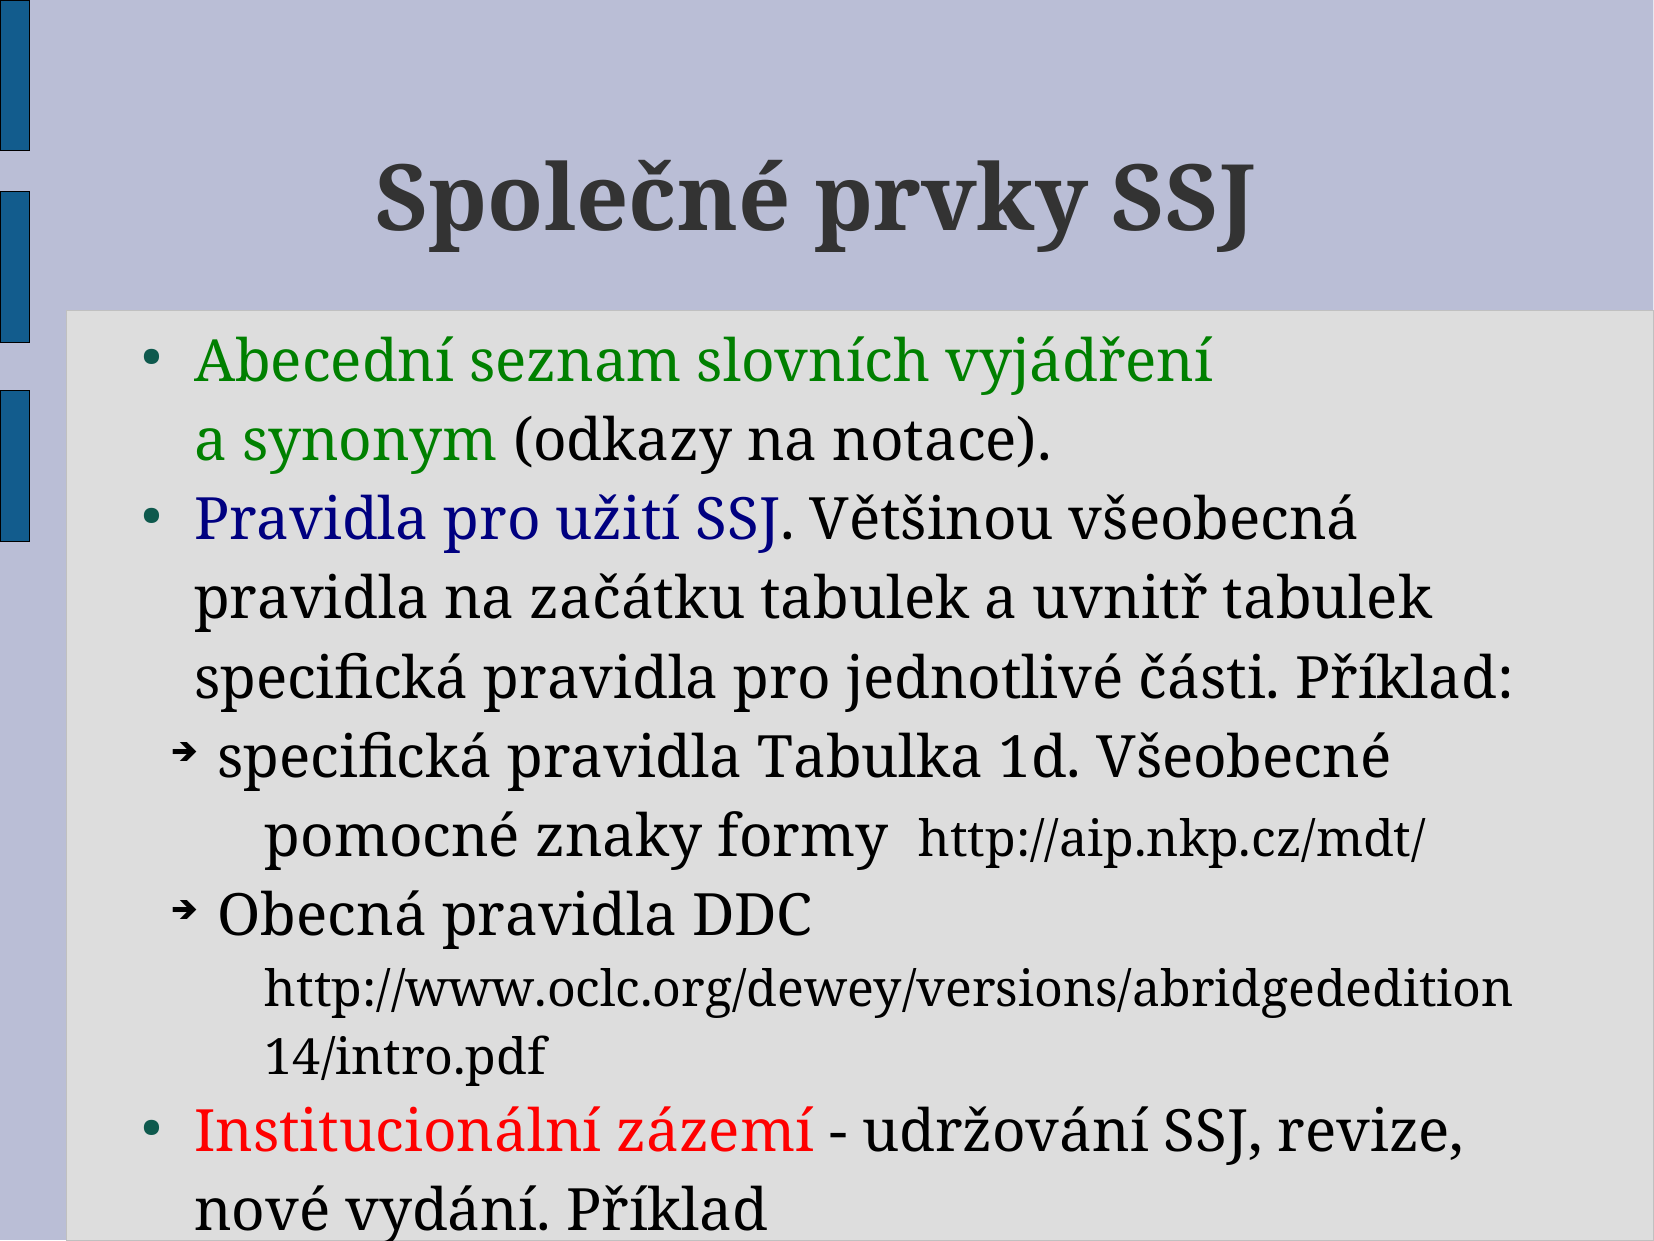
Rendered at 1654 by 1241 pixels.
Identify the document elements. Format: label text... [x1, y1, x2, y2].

list Abecední seznam slovních vyjádření a synonym (odkazy na notace). Pravidla pro užití SSJ. Většinou všeobecná pravidla na začátku tabulek a uvnitř tabulek specifická pravidla pro jednotlivé části. Příklad: specifická pravidla Tabulka 1d. Všeobecné pomocné znaky formy http://aip.nkp.cz/mdt/ Obecná pravidla DDC http://www.oclc.org/dewey/versions/abridgededition14/intro.pdf Institucionální zázemí - udržování SSJ, revize, nové vydání. Příklad MDT - UDC Consortium http://www.udcc.org/ DDC - OCLC http://www.oclc.org/dewey/ [123, 318, 1536, 1241]
title Společné prvky SSJ [121, 98, 1534, 291]
